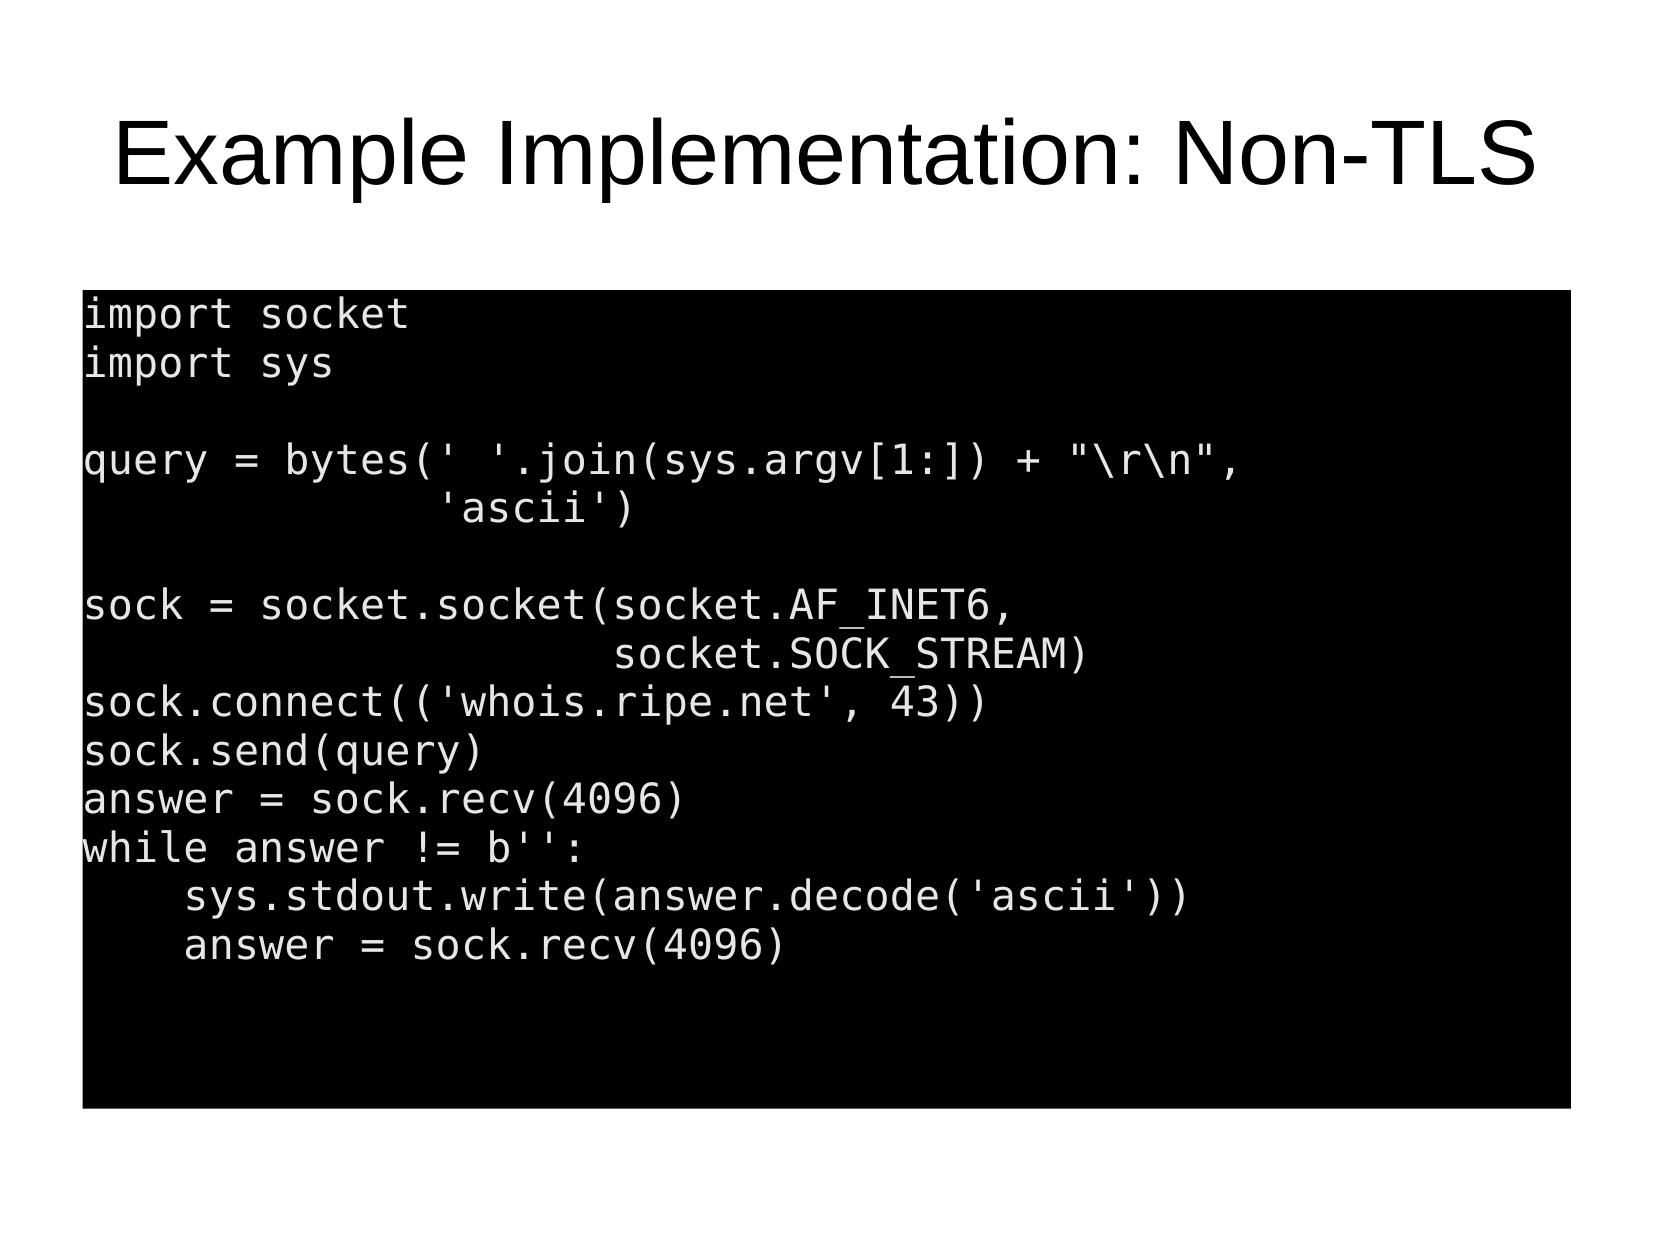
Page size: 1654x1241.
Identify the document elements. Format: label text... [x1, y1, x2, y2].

list import socket import sys query = bytes(' '.join(sys.argv[1:]) + "\r\n", 'ascii') sock = socket.socket(socket.AF_INET6, socket.SOCK_STREAM) sock.connect(('whois.ripe.net', 43)) sock.send(query) answer = sock.recv(4096) while answer != b'': sys.stdout.write(answer.decode('ascii')) answer = sock.recv(4096) [82, 290, 1571, 1109]
title Example Implementation: Non-TLS [82, 49, 1571, 257]
